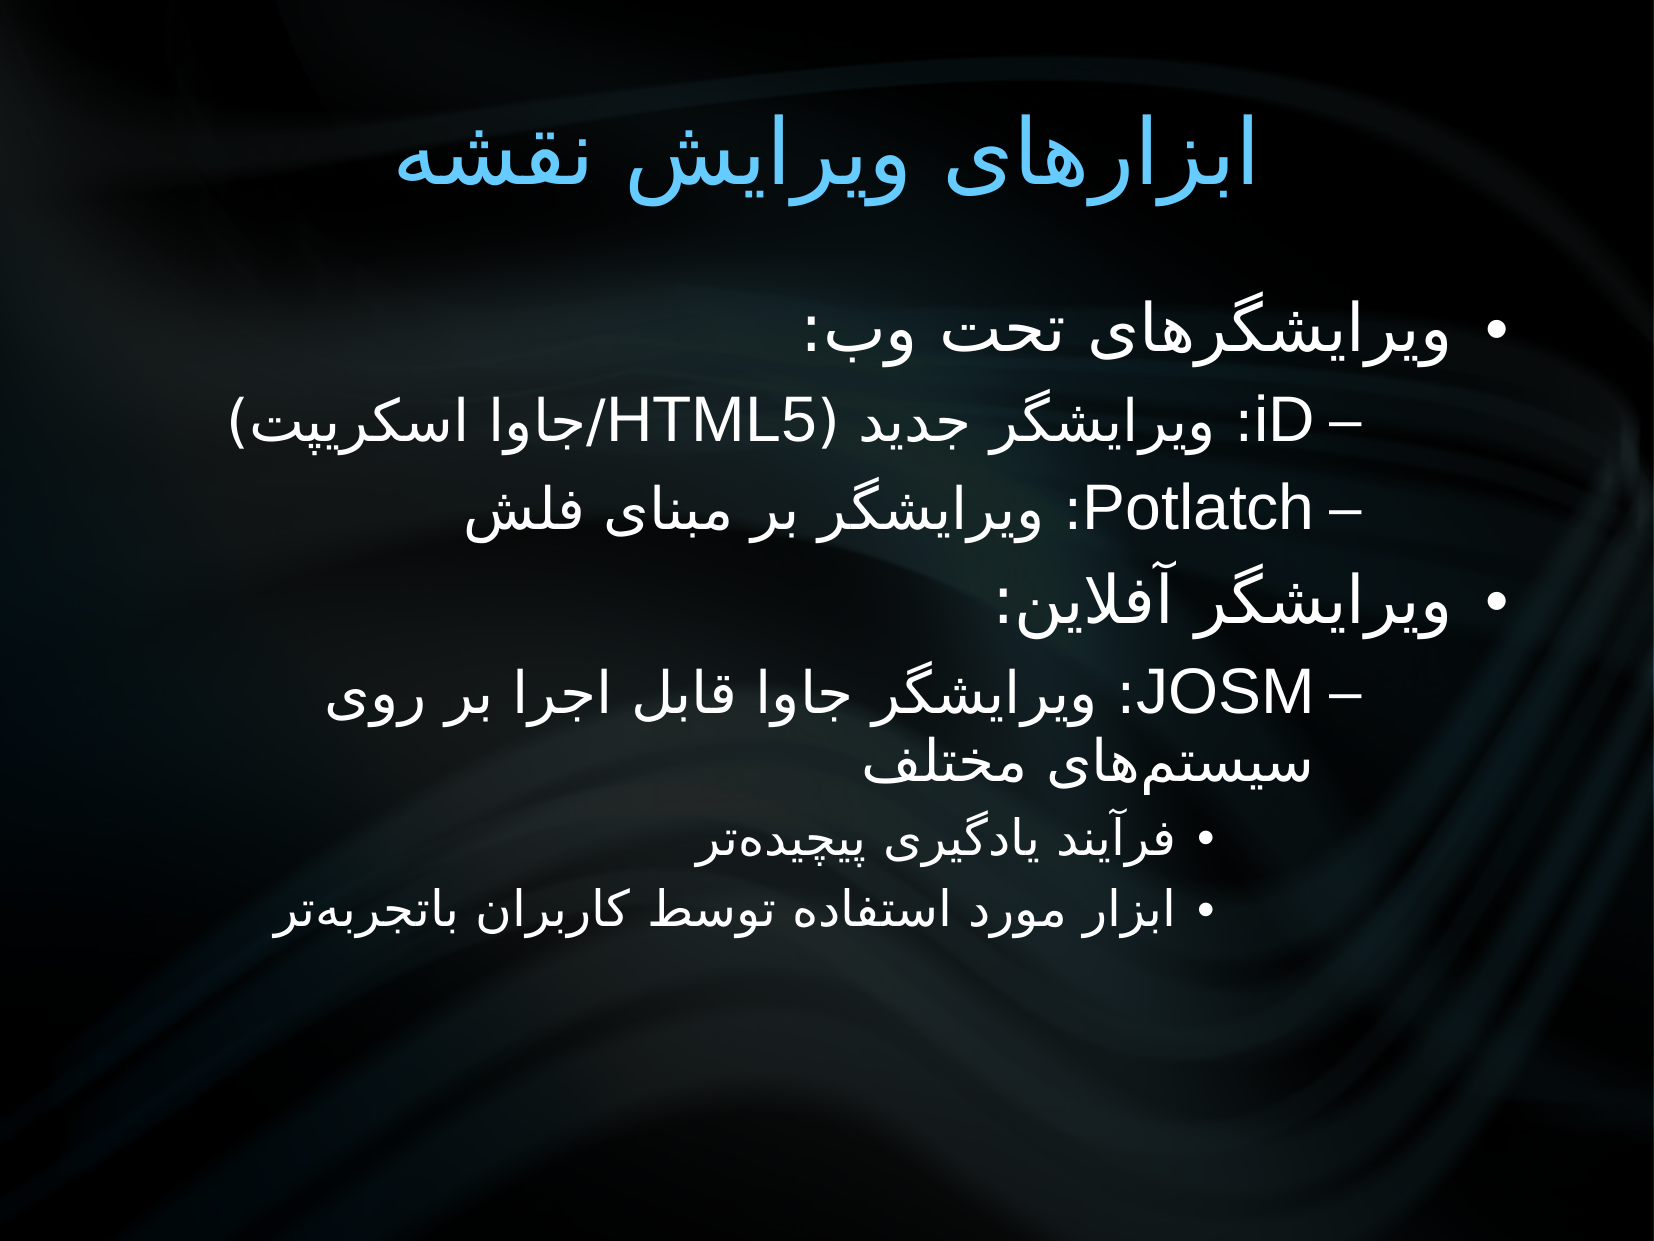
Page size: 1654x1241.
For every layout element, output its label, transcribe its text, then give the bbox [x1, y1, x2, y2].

title ابزارهای ویر ایش نقشه [82, 49, 1571, 257]
list ویرایشگرهای تحت وب: ‏iD: ویرایشگر جدید (HTML5/جاوا اسکریپت) ‏Potlatch: ویرایشگر بر مبنای فلش ویرایشگر آفلاین: ‏JOSM: ویرایشگر جاوا قابل اجرا بر روی سیستم‌های مختلف فرآیند یادگیری پیچیده‌تر ابزار مورد استفاده توسط کاربران باتجربه‌تر [82, 289, 1571, 1009]
